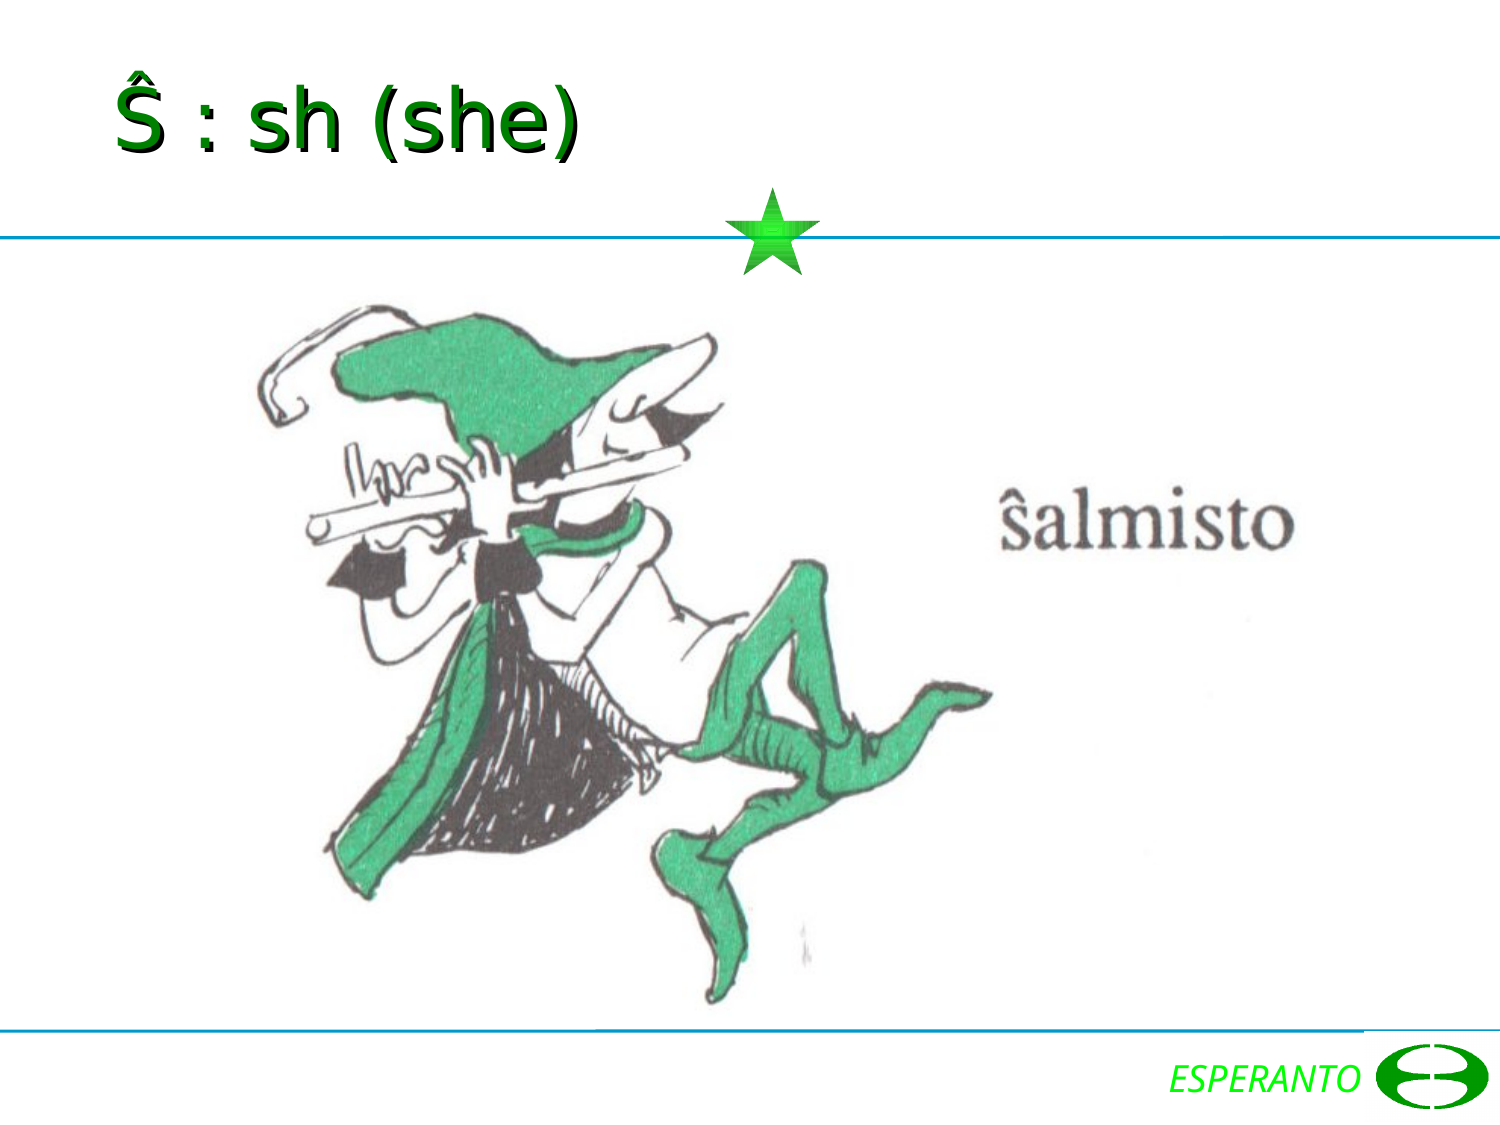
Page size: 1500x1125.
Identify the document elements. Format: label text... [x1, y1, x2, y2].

picture [247, 295, 1306, 1018]
title Ŝ : sh (she) [112, 5, 1448, 245]
picture [1364, 1032, 1500, 1122]
